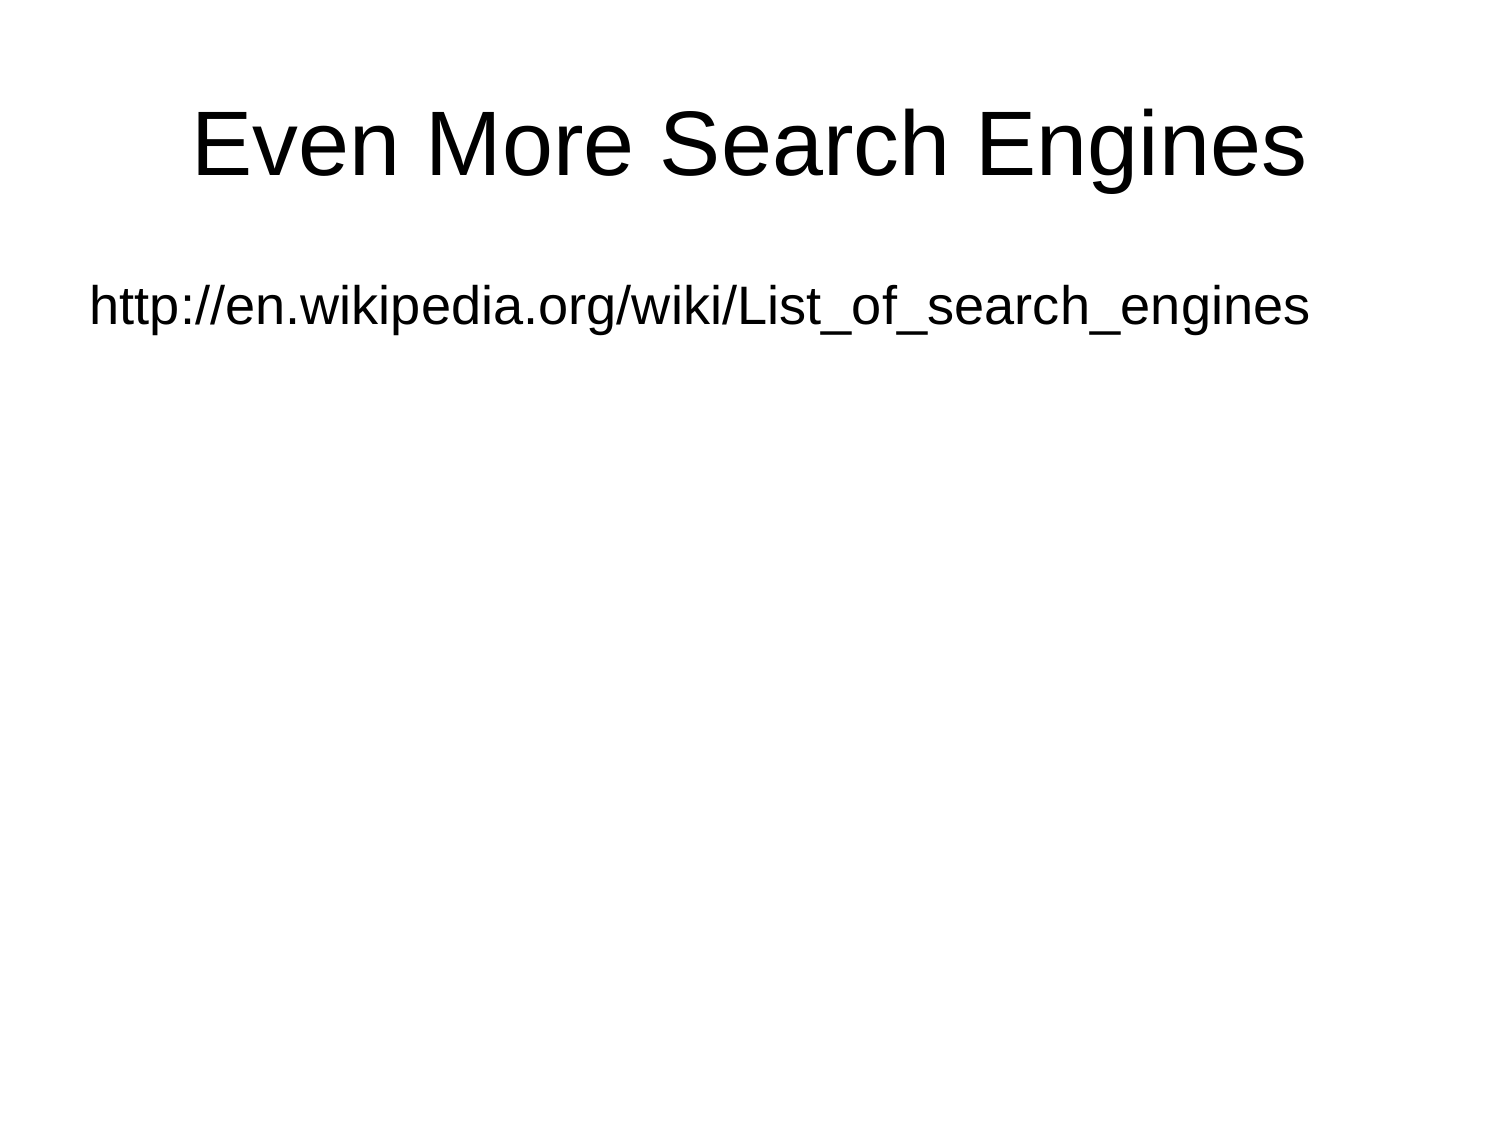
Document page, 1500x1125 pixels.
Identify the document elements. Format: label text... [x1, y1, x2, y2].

list http://en.wikipedia.org/wiki/List_of_search_engines [75, 262, 1426, 1006]
title Even More Search Engines [75, 44, 1426, 233]
